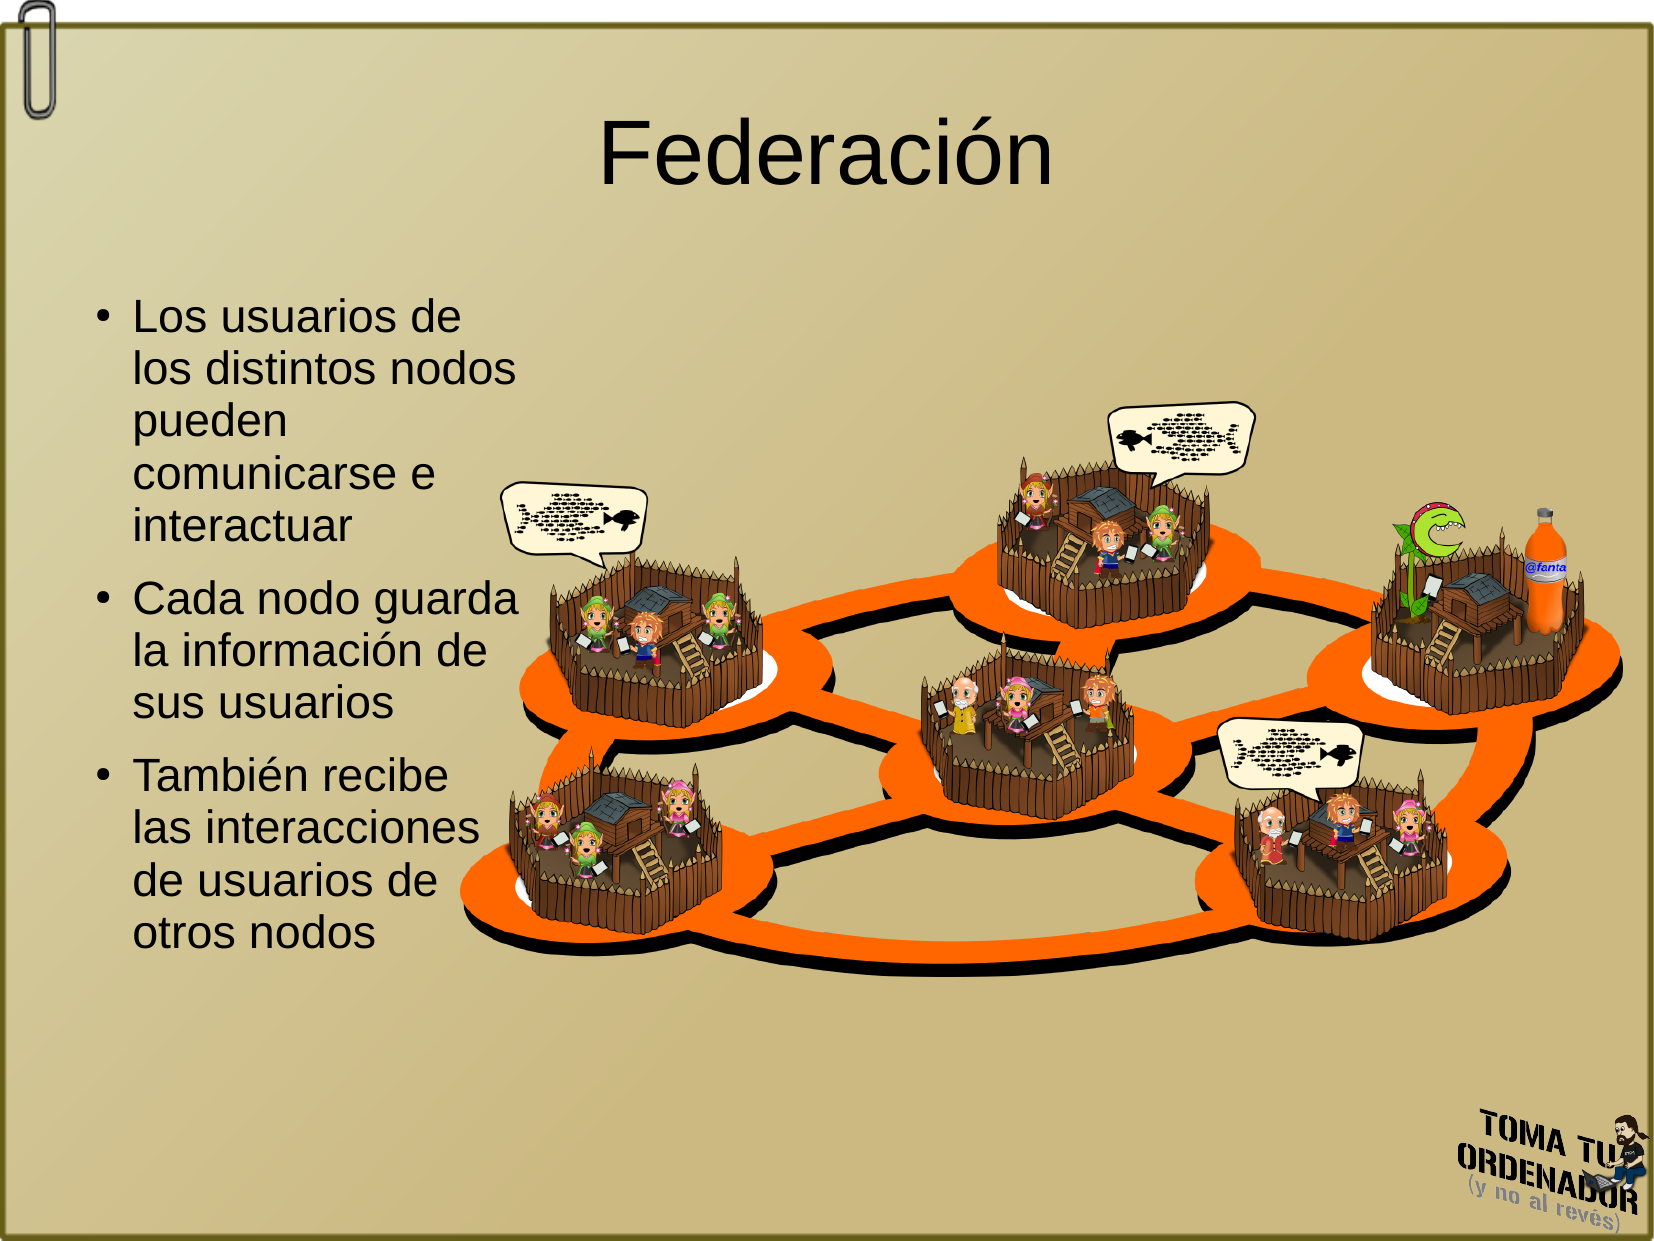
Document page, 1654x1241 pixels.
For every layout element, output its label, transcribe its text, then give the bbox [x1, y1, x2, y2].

title Federación [82, 49, 1571, 257]
list Los usuarios de los distintos nodos pueden comunicarse e interactuar Cada nodo guarda la información de sus usuarios También recibe las interacciones de usuarios de otros nodos [82, 290, 520, 1010]
picture [0, 0, 1654, 1241]
